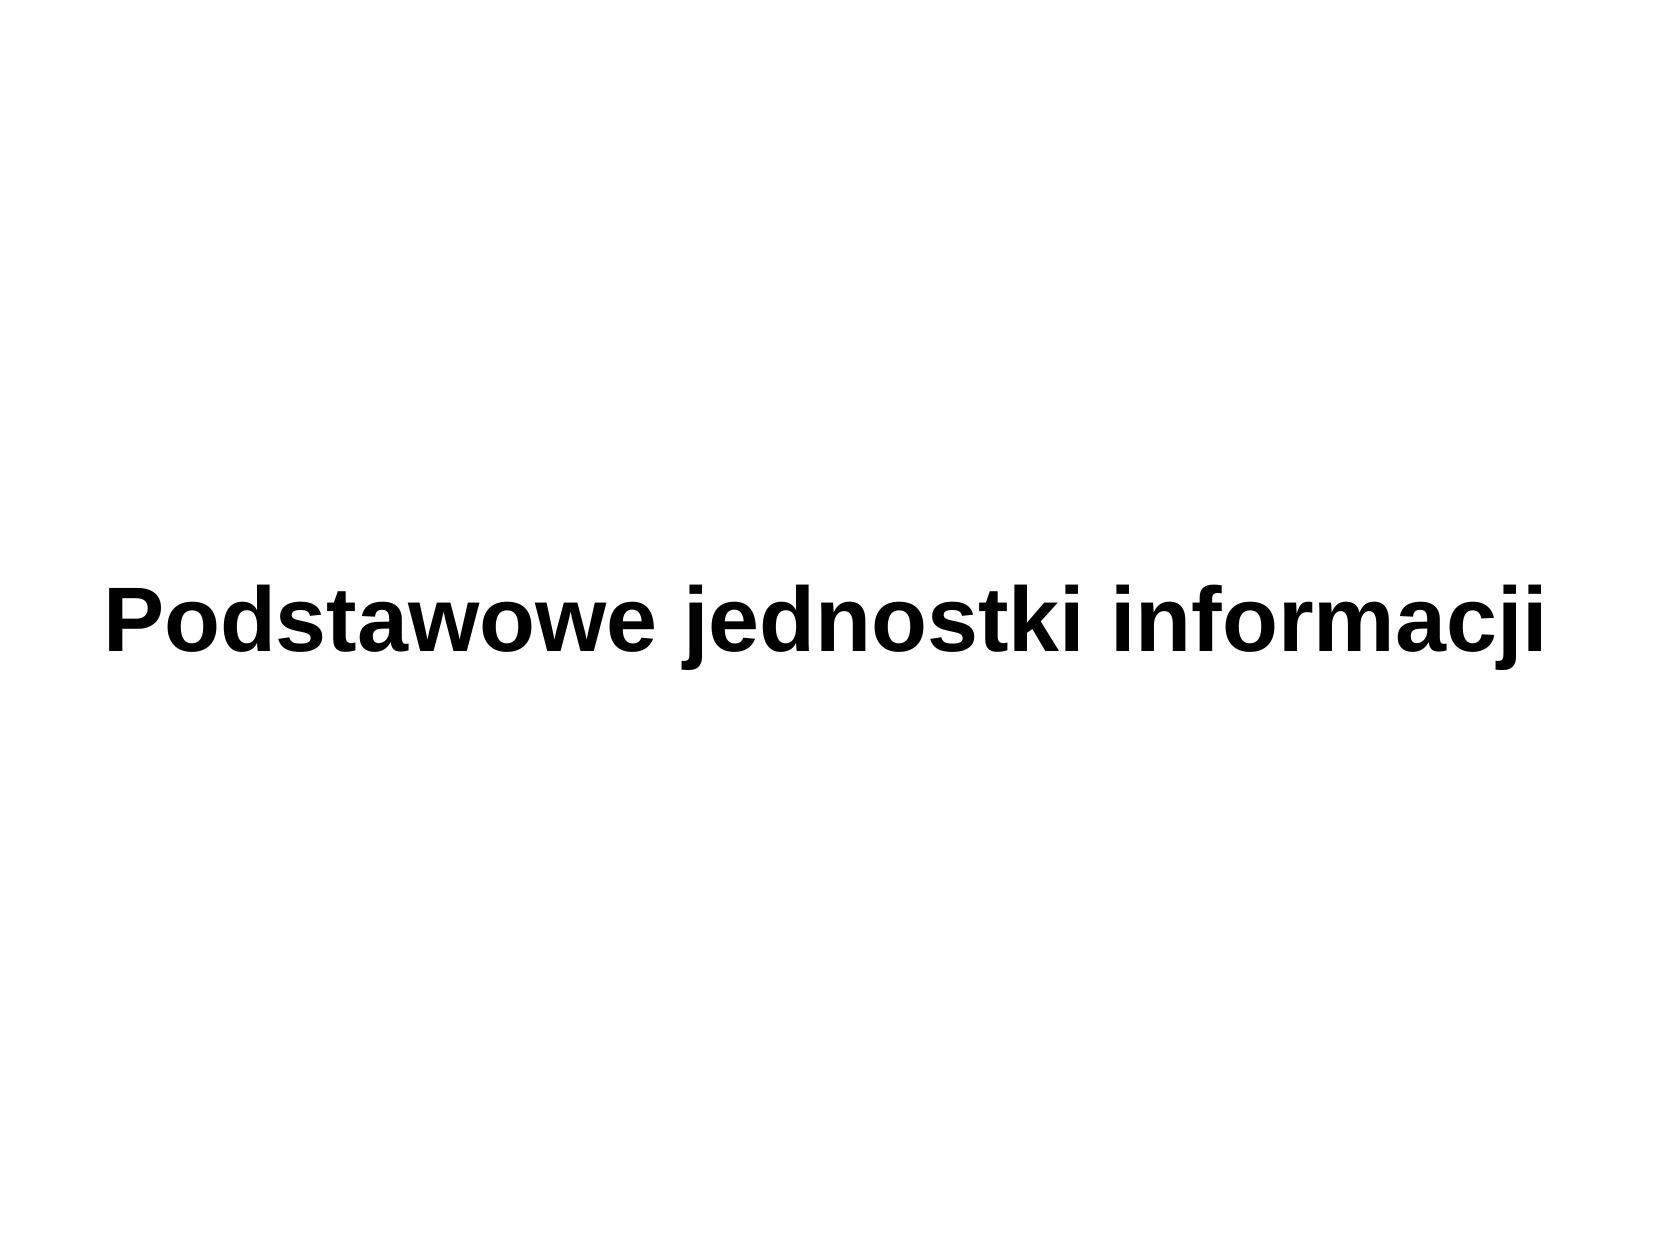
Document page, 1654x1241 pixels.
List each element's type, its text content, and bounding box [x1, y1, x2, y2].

title Podstawowe jednostki informacji [82, 516, 1571, 724]
